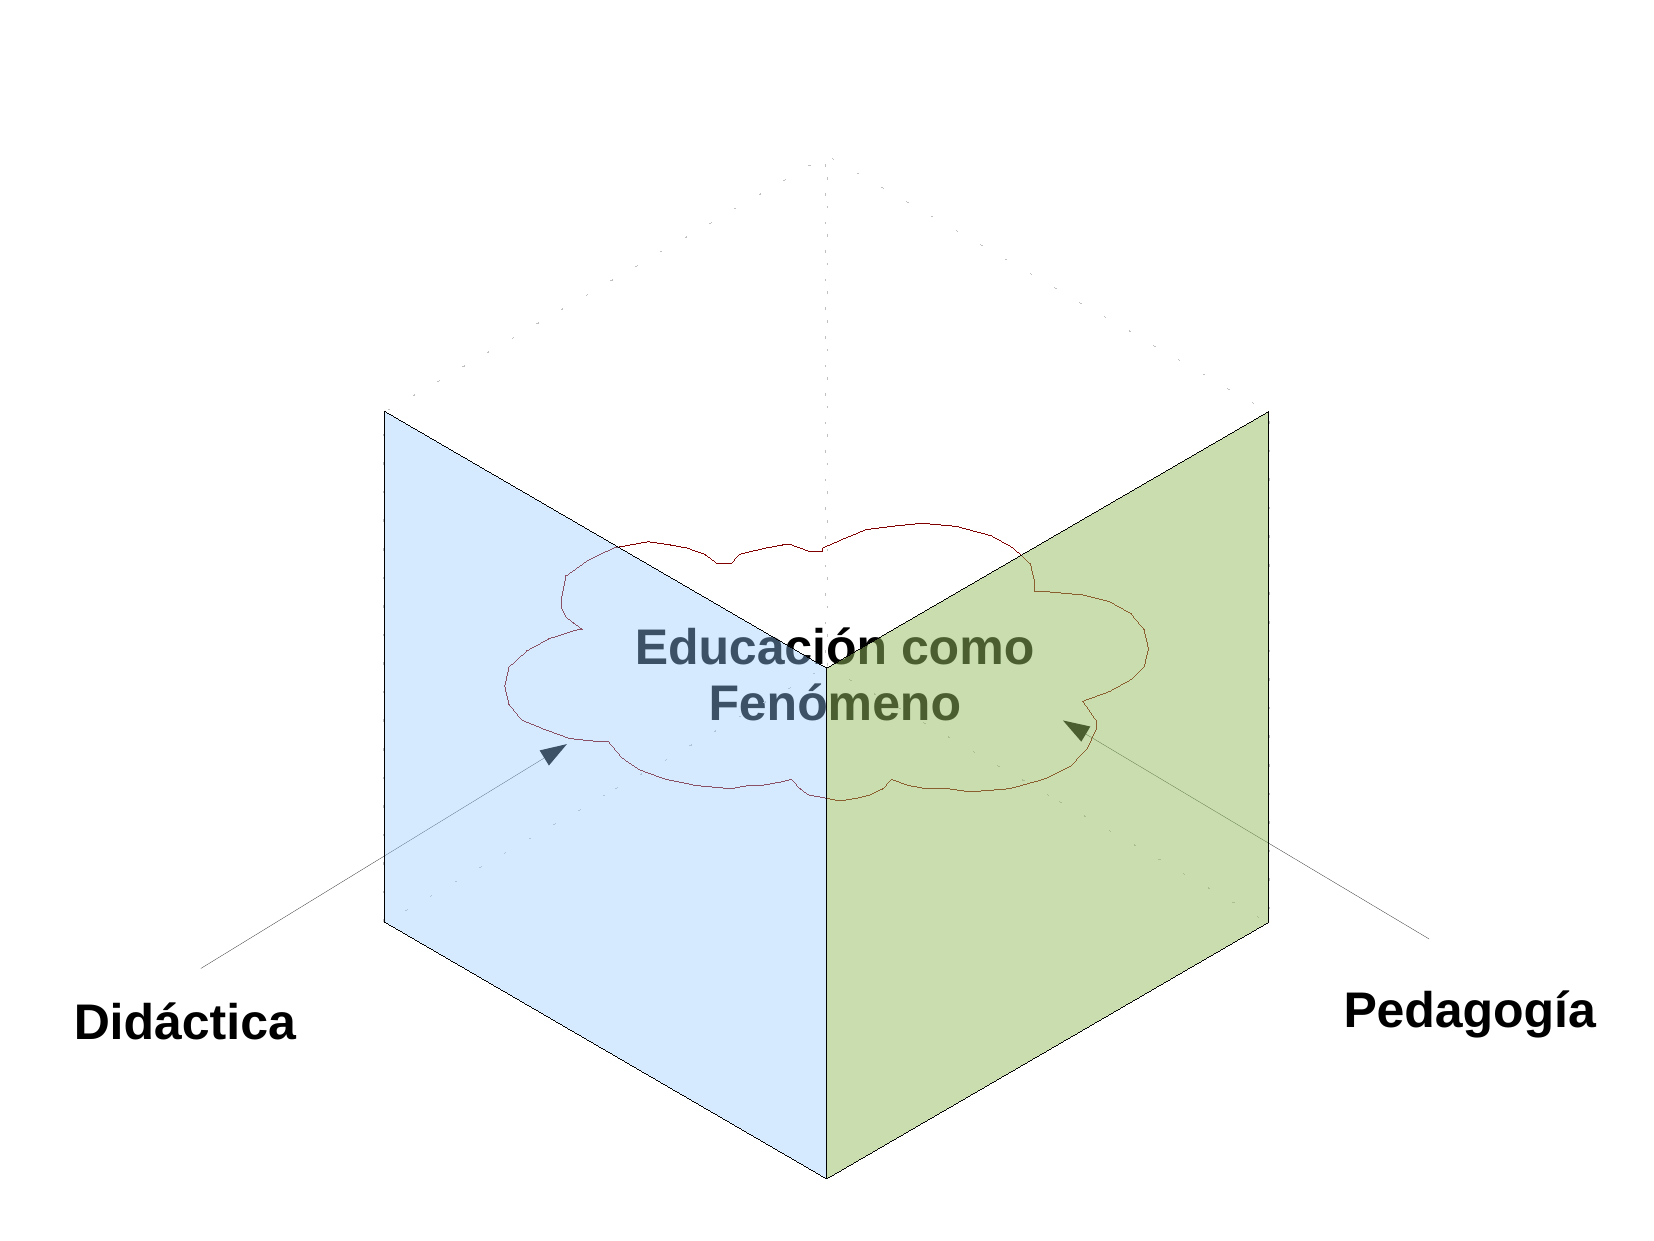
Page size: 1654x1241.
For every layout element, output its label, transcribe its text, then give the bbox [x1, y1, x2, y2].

text_box Didáctica [59, 986, 311, 1058]
text_box Educación como Fenómeno [731, 611, 923, 667]
text_box [384, 411, 1269, 1179]
text_box Pedagogía [1328, 974, 1611, 1045]
